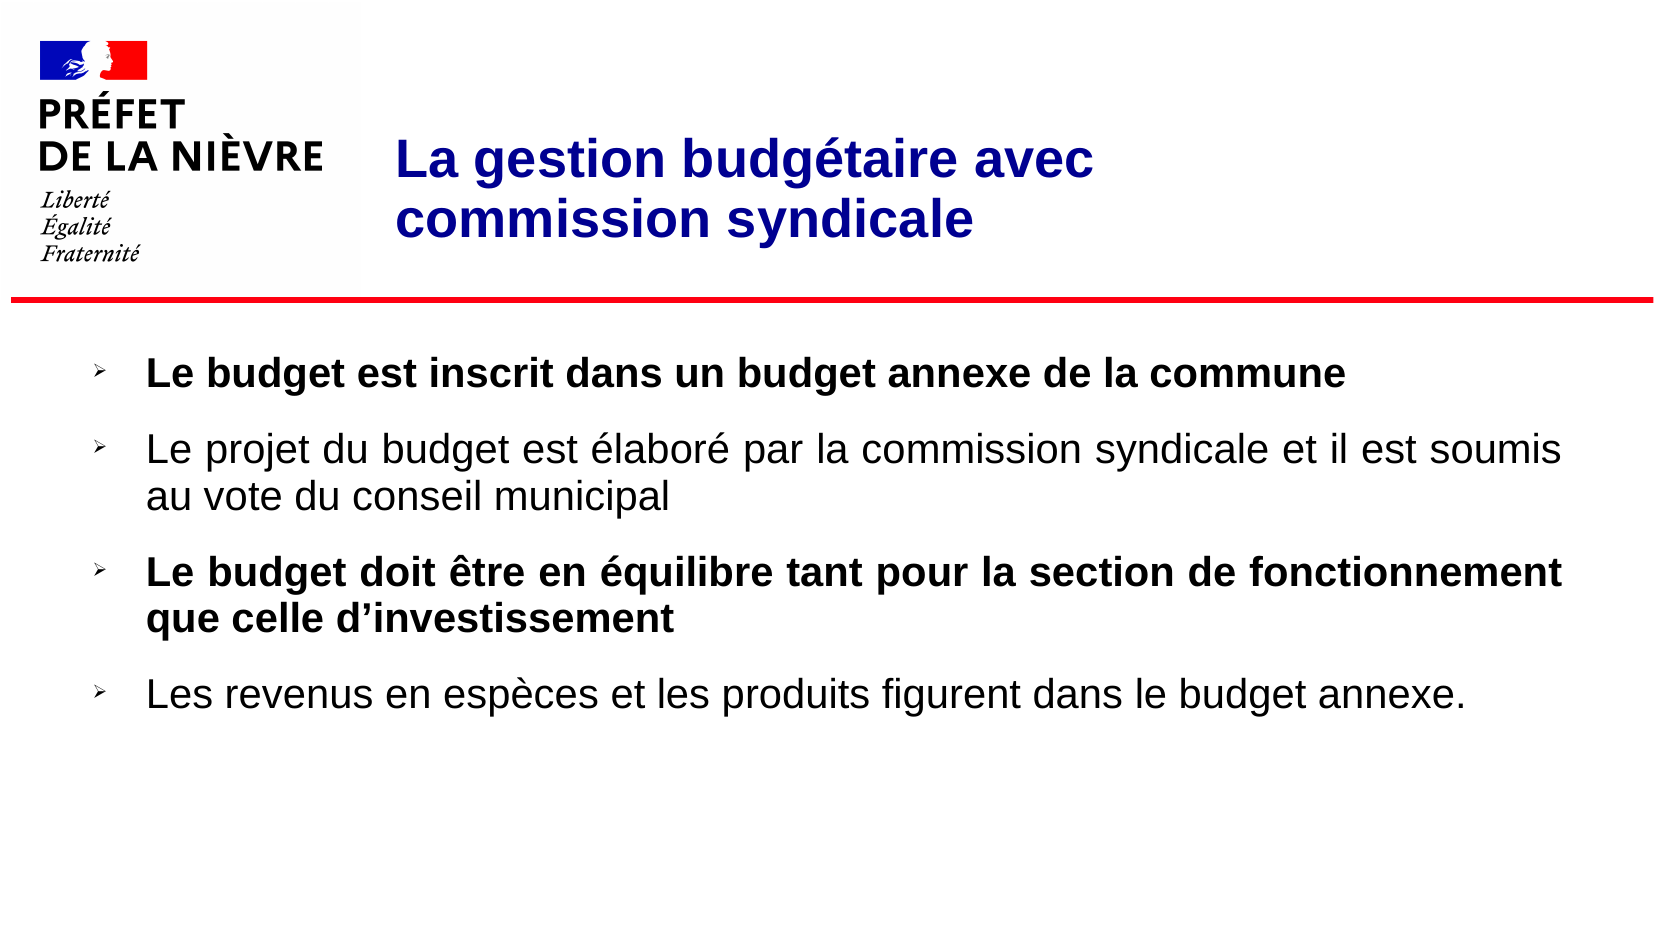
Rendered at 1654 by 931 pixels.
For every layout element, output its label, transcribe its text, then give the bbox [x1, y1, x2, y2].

text_box Le budget est inscrit dans un budget annexe de la commune Le projet du budget est élaboré par la commission syndicale et il est soumis au vote du conseil municipal Le budget doit être en équilibre tant pour la section de fonctionnement que celle d’investissement Les revenus en espèces et les produits figurent dans le budget annexe. [75, 350, 1564, 811]
picture [1, 2, 361, 301]
subtitle La gestion budgétaire avec commission syndicale [361, 128, 1411, 297]
